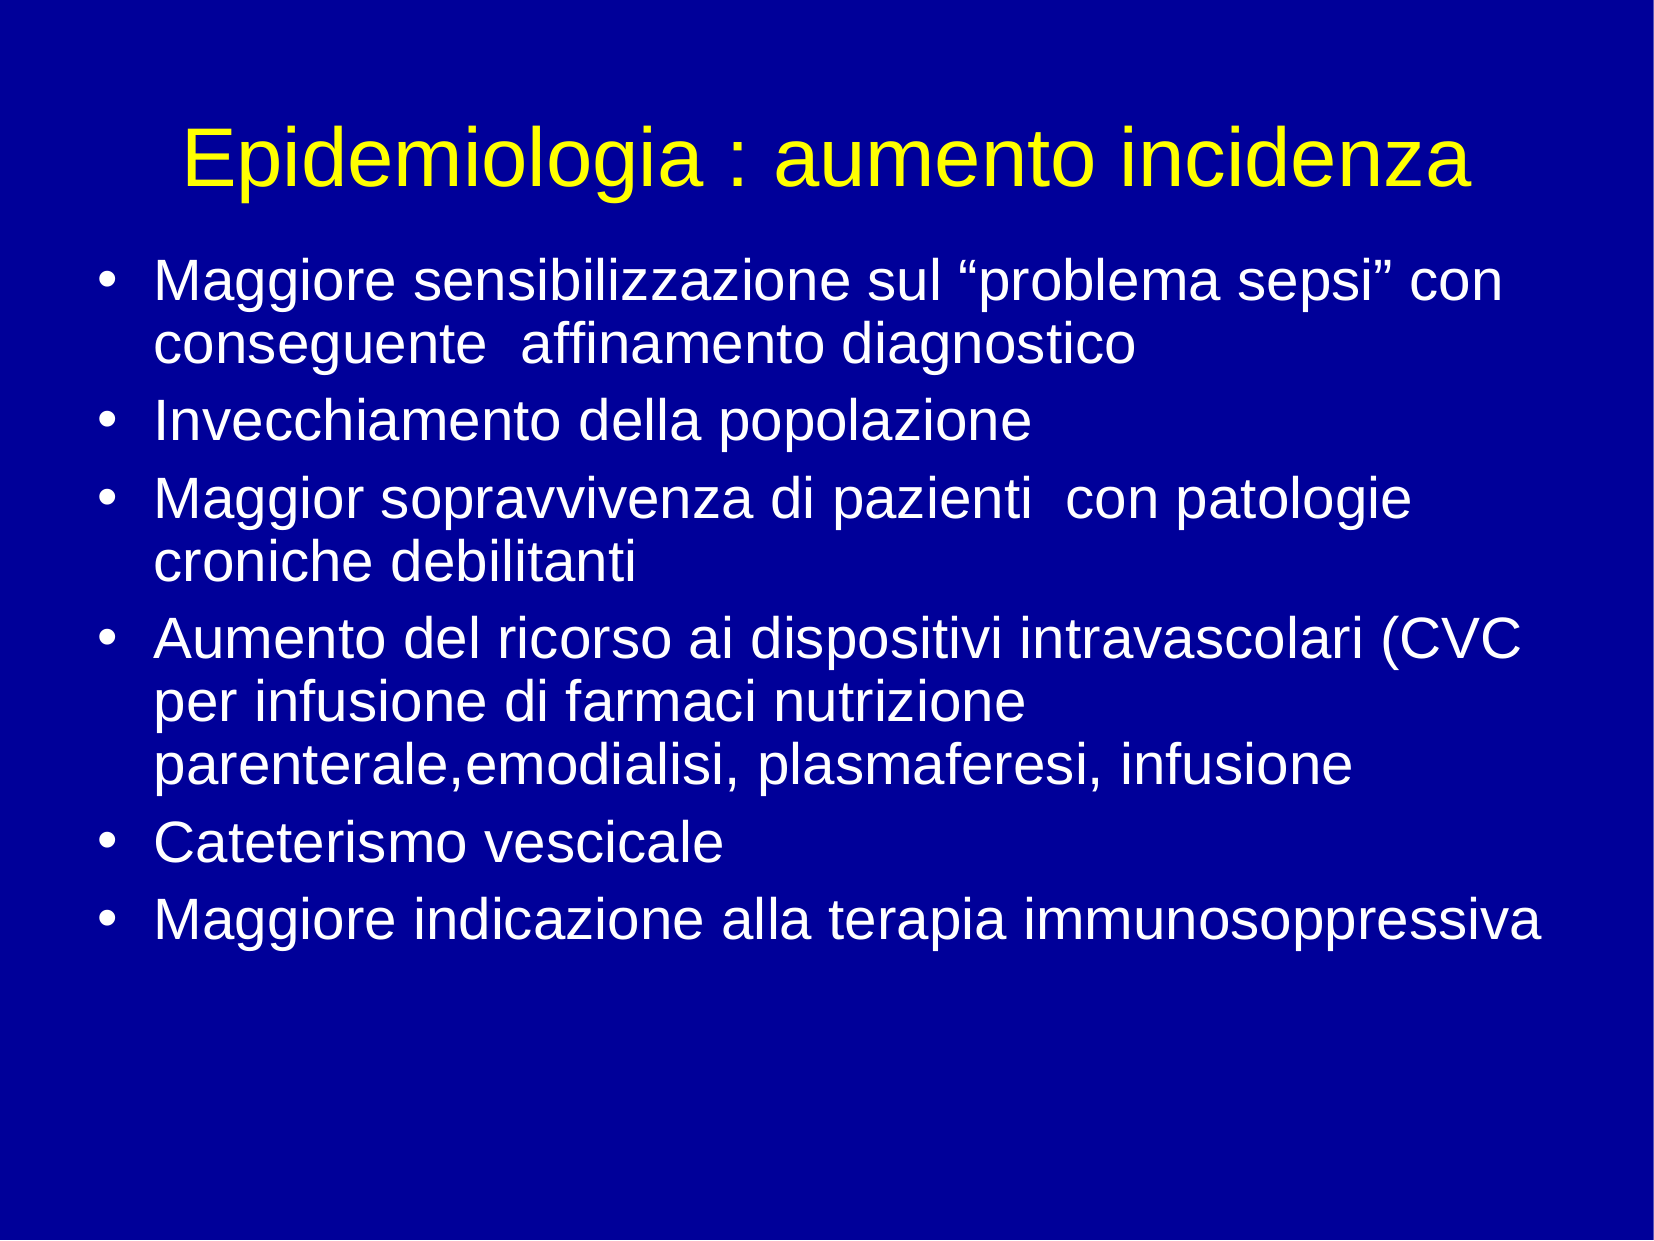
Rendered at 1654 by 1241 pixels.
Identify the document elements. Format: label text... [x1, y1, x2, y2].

list Maggiore sensibilizzazione sul “problema sepsi” con conseguente affinamento diagnostico Invecchiamento della popolazione Maggior sopravvivenza di pazienti con patologie croniche debilitanti Aumento del ricorso ai dispositivi intravascolari (CVC per infusione di farmaci nutrizione parenterale,emodialisi, plasmaferesi, infusione Cateterismo vescicale Maggiore indicazione alla terapia immunosoppressiva [82, 242, 1571, 1108]
title Epidemiologia : aumento incidenza [82, 49, 1571, 242]
